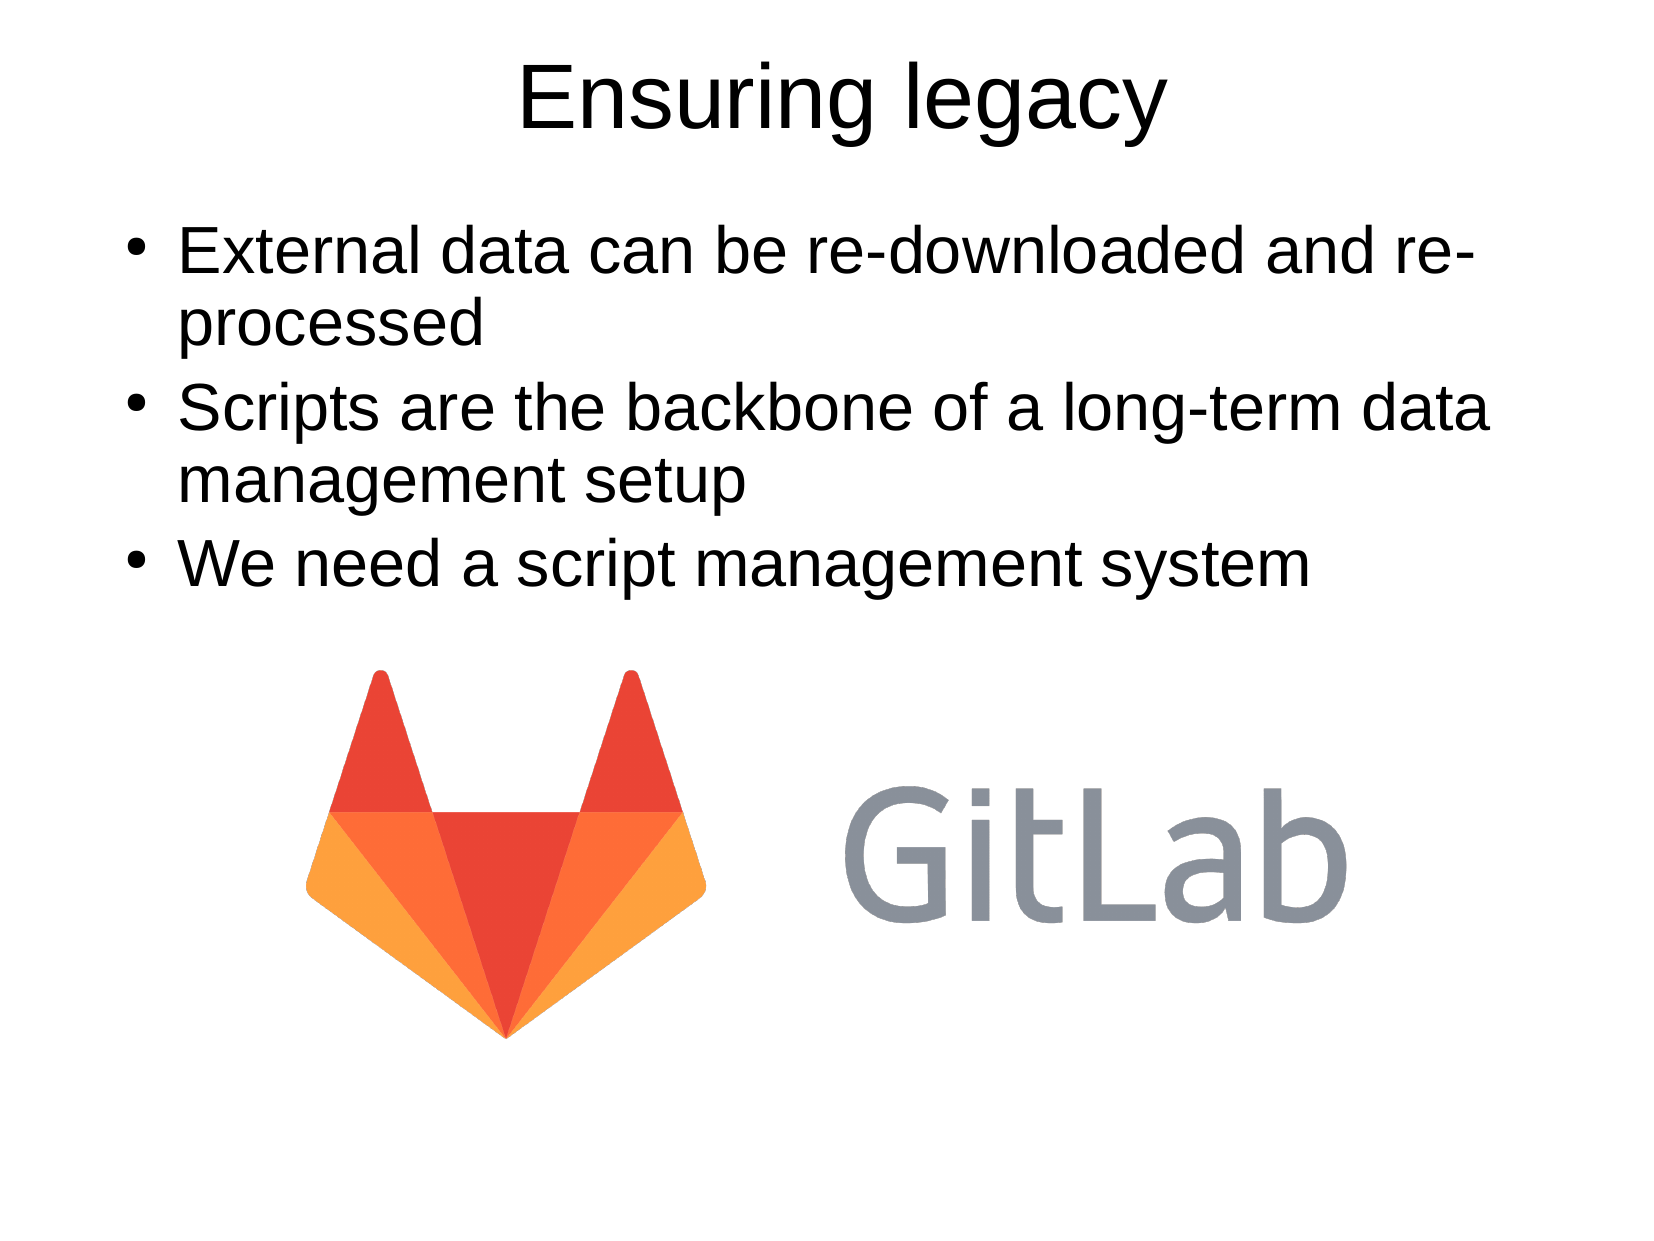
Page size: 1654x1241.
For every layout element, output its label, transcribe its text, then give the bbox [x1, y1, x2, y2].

list External data can be re-downloaded and re-processed Scripts are the backbone of a long-term data management setup We need a script management system [92, 208, 1577, 1149]
title Ensuring legacy [127, 23, 1523, 161]
picture [305, 669, 1347, 1040]
